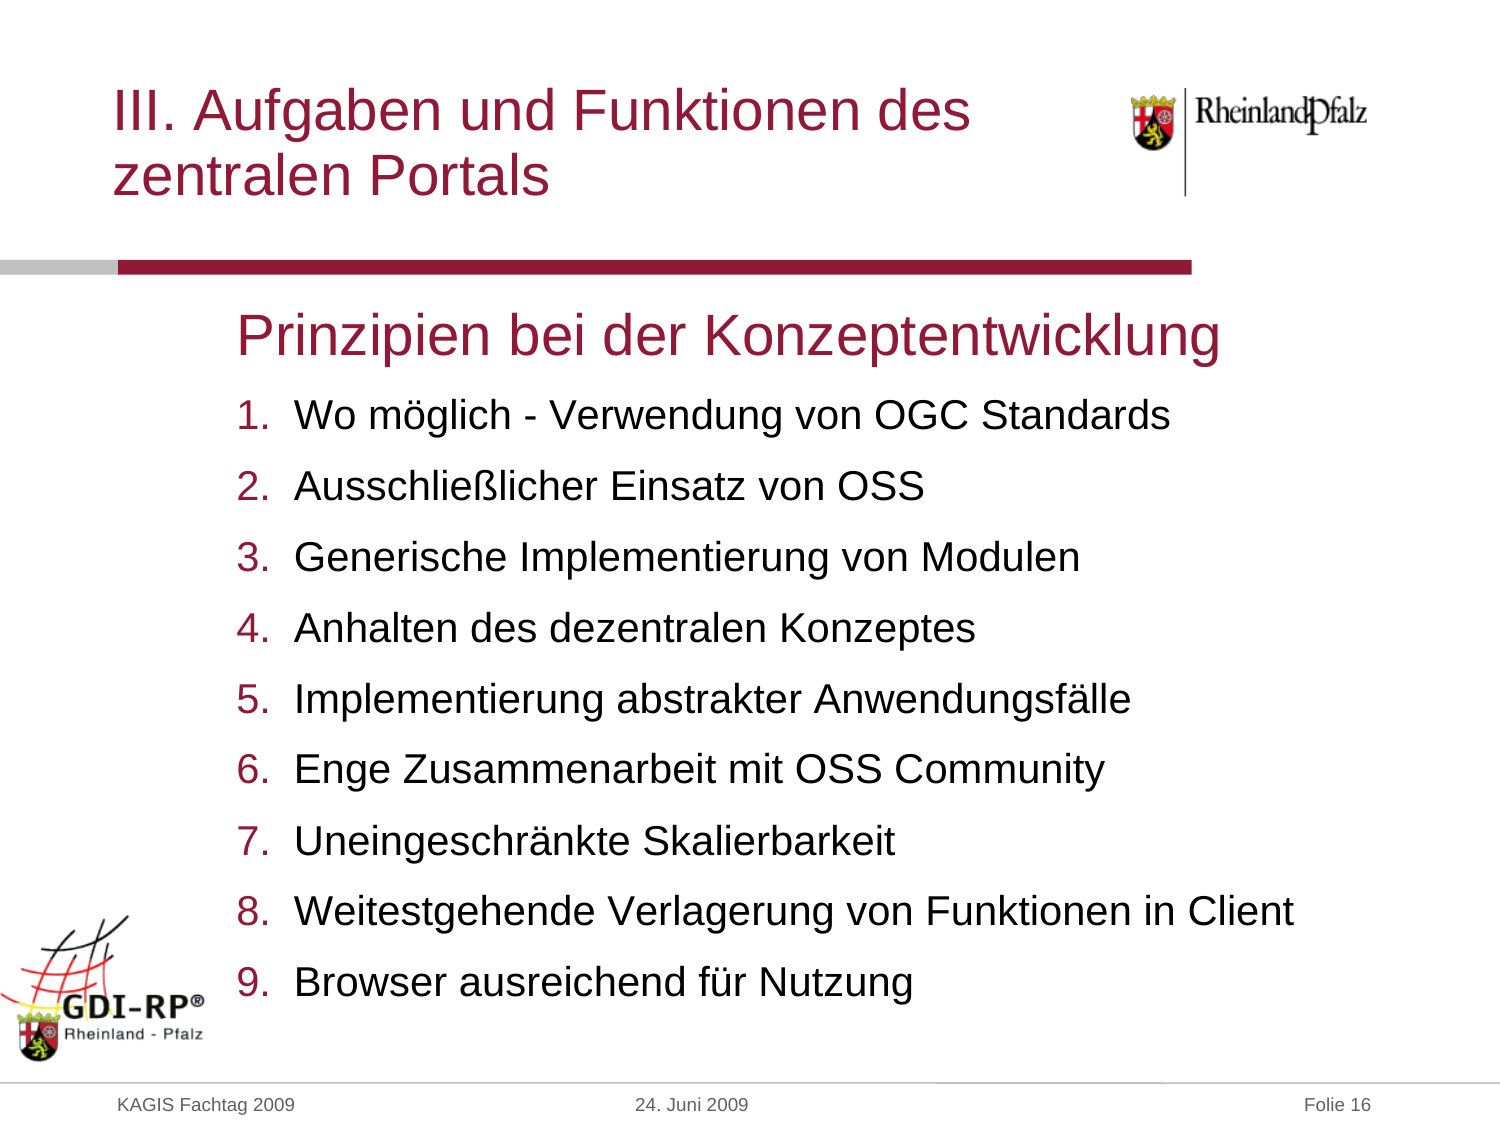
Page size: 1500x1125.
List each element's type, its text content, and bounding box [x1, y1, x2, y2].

title III. Aufgaben und Funktionen des zentralen Portals [112, 63, 1071, 224]
picture [0, 915, 207, 1063]
list Prinzipien bei der Konzeptentwicklung Wo möglich - Verwendung von OGC Standards Ausschließlicher Einsatz von OSS Generische Implementierung von Modulen Anhalten des dezentralen Konzeptes Implementierung abstrakter Anwendungsfälle Enge Zusammenarbeit mit OSS Community Uneingeschränkte Skalierbarkeit Weitestgehende Verlagerung von Funktionen in Client Browser ausreichend für Nutzung [236, 308, 1500, 1125]
picture [1131, 88, 1447, 198]
